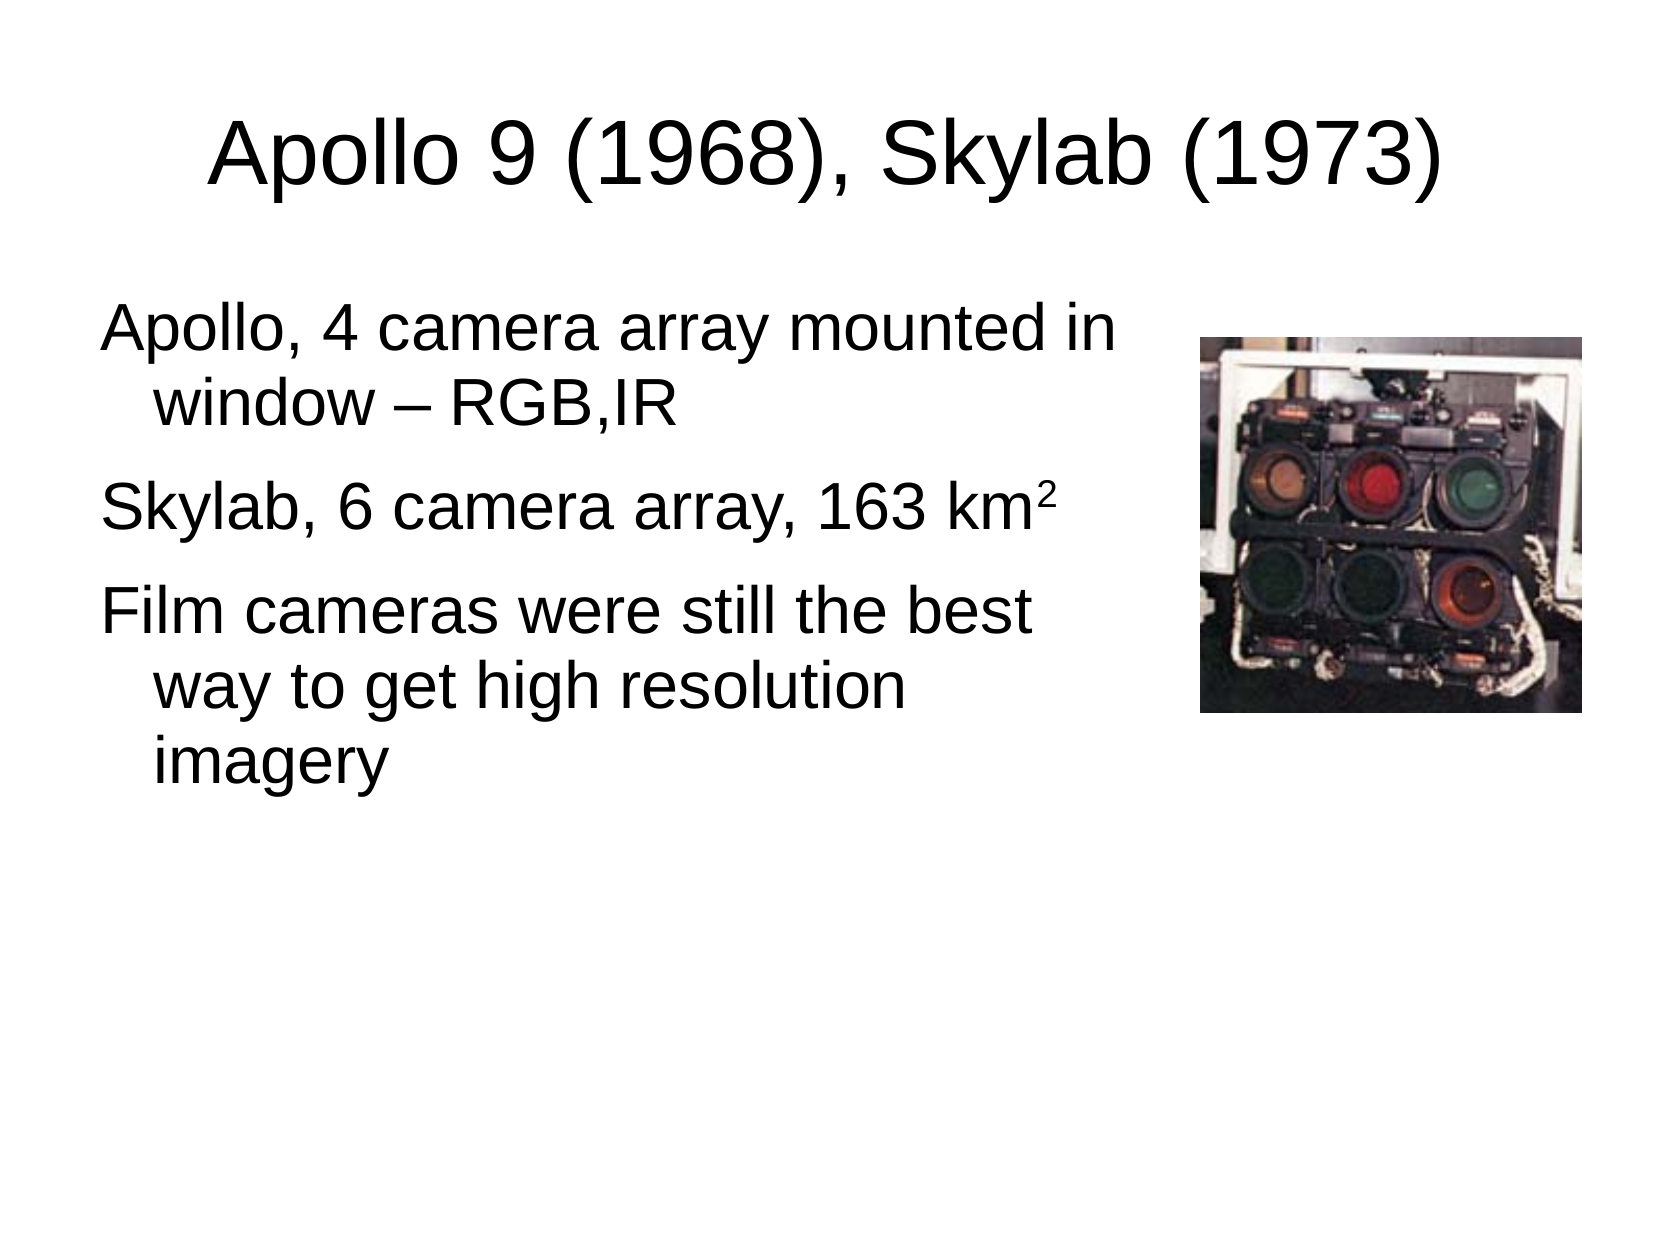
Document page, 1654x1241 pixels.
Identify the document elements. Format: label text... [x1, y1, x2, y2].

list Apollo, 4 camera array mounted in window – RGB,IR Skylab, 6 camera array, 163 km2 Film cameras were still the best way to get high resolution imagery [82, 290, 1163, 1094]
picture [1200, 337, 1582, 713]
title Apollo 9 (1968), Skylab (1973) [82, 56, 1571, 250]
